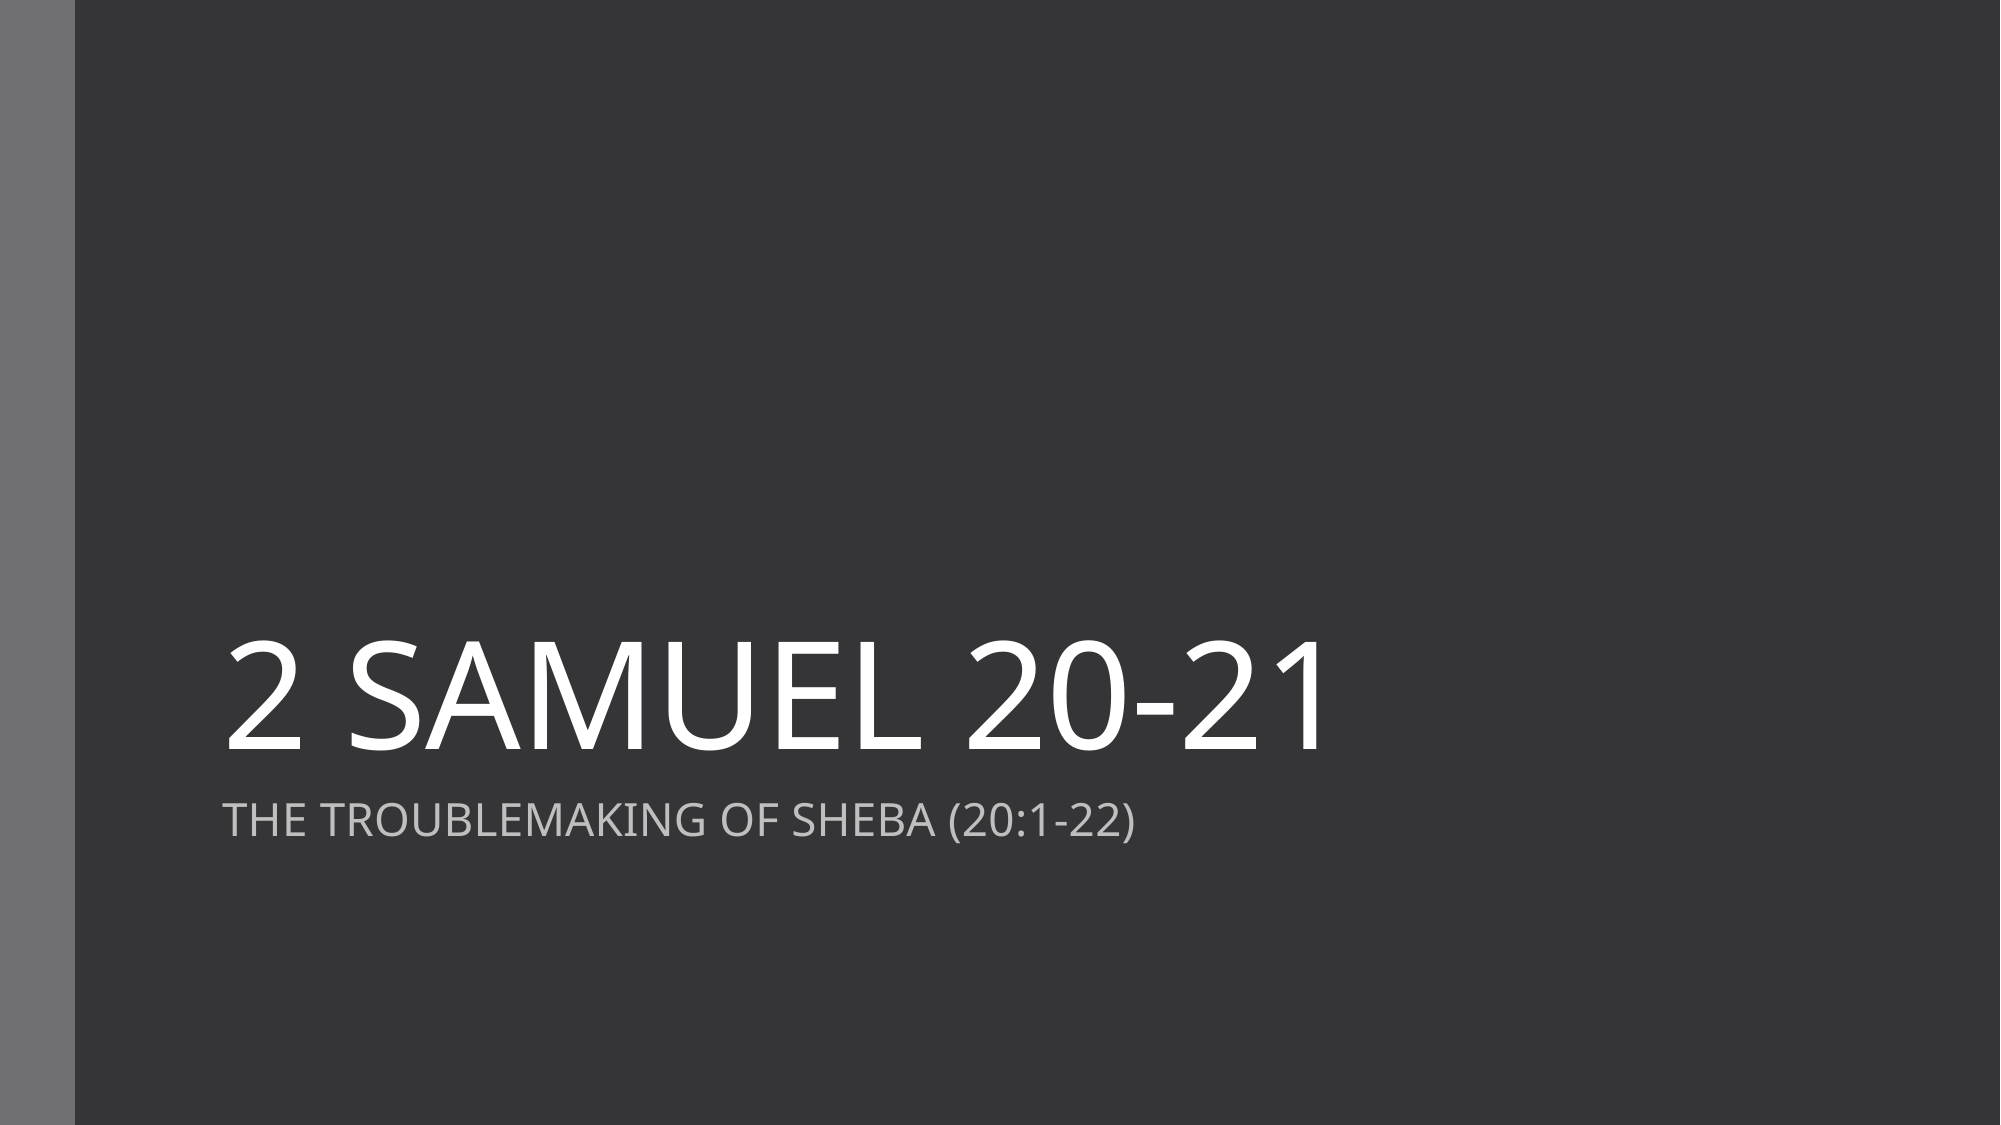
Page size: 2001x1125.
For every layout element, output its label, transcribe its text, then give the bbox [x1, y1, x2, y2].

subtitle THE TROUBLEMAKING OF SHEBA (20:1-22) [206, 787, 1752, 1066]
title 2 SAMUEL 20-21 [206, 124, 1752, 787]
